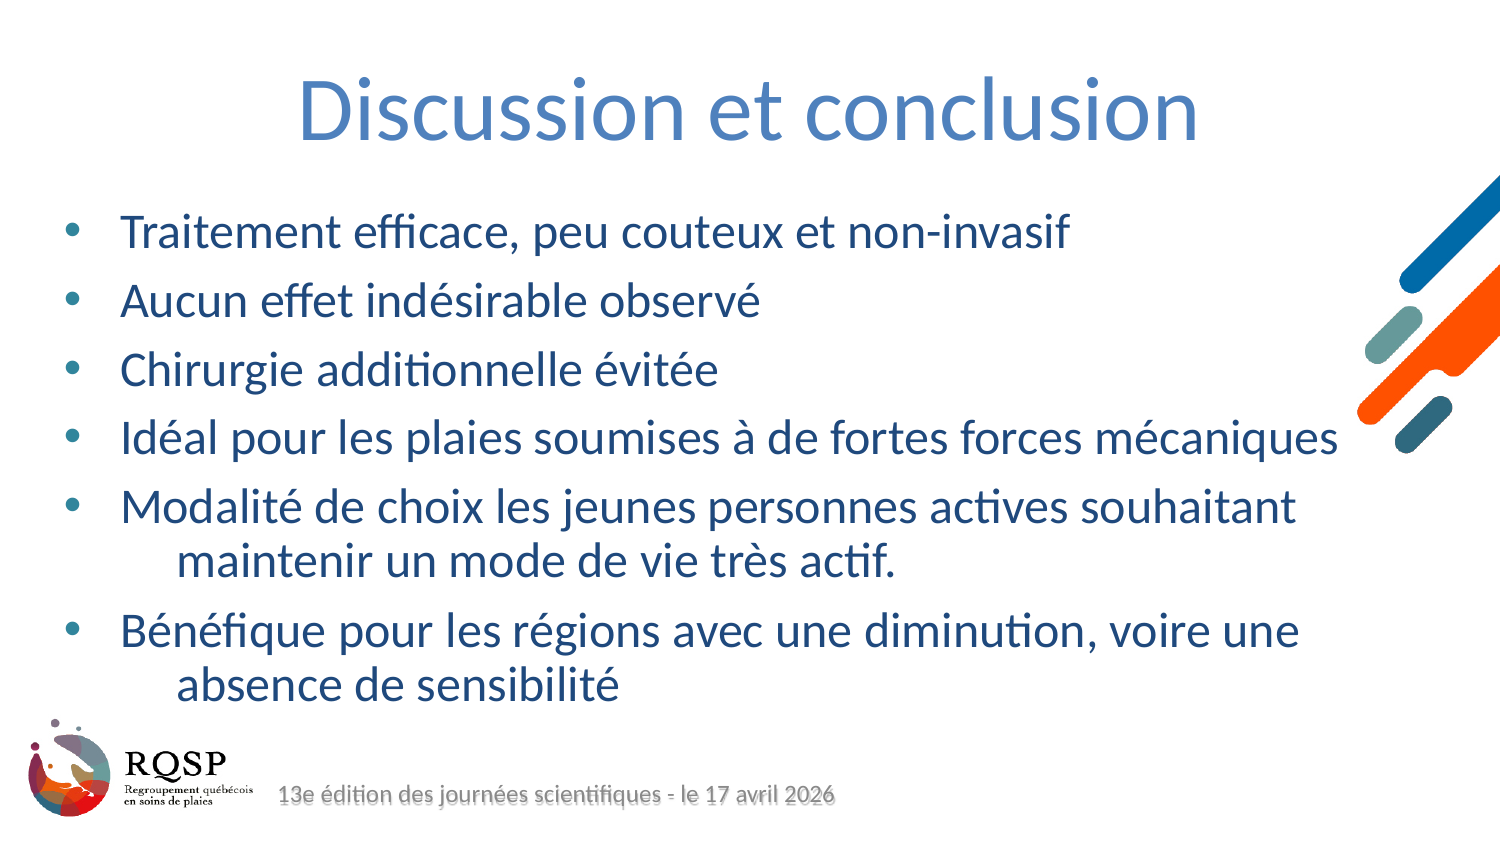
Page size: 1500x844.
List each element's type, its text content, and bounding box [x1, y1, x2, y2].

list Traitement efficace, peu couteux et non-invasif Aucun effet indésirable observé Chirurgie additionnelle évitée Idéal pour les plaies soumises à de fortes forces mécaniques Modalité de choix les jeunes personnes actives souhaitant maintenir un mode de vie très actif. Bénéfique pour les régions avec une diminution, voire une absence de sensibilité [48, 198, 1399, 756]
title Discussion et conclusion [75, 33, 1426, 175]
